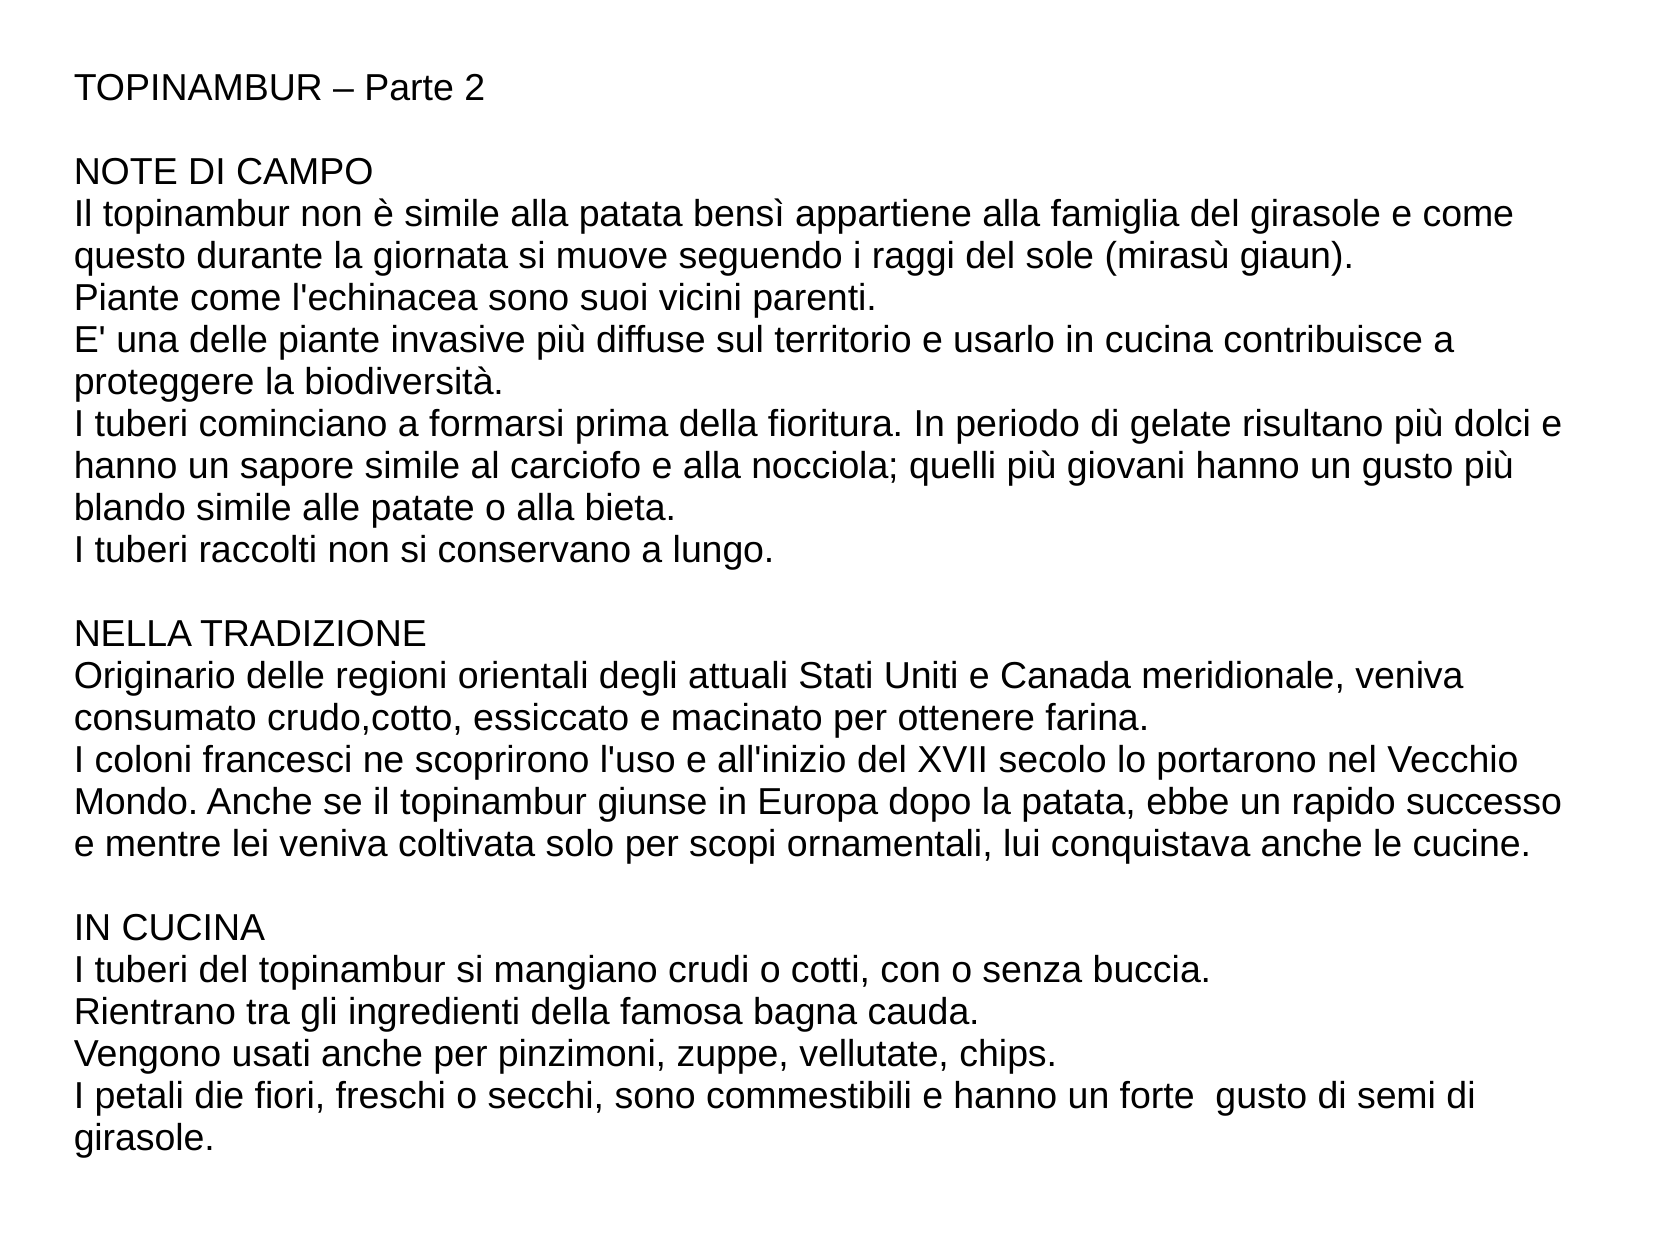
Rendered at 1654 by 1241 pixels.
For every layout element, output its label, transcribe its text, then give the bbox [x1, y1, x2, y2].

text_box TOPINAMBUR – Parte 2 NOTE DI CAMPO Il topinambur non è simile alla patata bensì appartiene alla famiglia del girasole e come questo durante la giornata si muove seguendo i raggi del sole (mirasù giaun). Piante come l'echinacea sono suoi vicini parenti. E' una delle piante invasive più diffuse sul territorio e usarlo in cucina contribuisce a proteggere la biodiversità. I tuberi cominciano a formarsi prima della fioritura. In periodo di gelate risultano più dolci e hanno un sapore simile al carciofo e alla nocciola; quelli più giovani hanno un gusto più blando simile alle patate o alla bieta. I tuberi raccolti non si conservano a lungo. NELLA TRADIZIONE Originario delle regioni orientali degli attuali Stati Uniti e Canada meridionale, veniva consumato crudo,cotto, essiccato e macinato per ottenere farina. I coloni francesci ne scoprirono l'uso e all'inizio del XVII secolo lo portarono nel Vecchio Mondo. Anche se il topinambur giunse in Europa dopo la patata, ebbe un rapido successo e mentre lei veniva coltivata solo per scopi ornamentali, lui conquistava anche le cucine. IN CUCINA I tuberi del topinambur si mangiano crudi o cotti, con o senza buccia. Rientrano tra gli ingredienti della famosa bagna cauda. Vengono usati anche per pinzimoni, zuppe, vellutate, chips. I petali die fiori, freschi o secchi, sono commestibili e hanno un forte gusto di semi di girasole. [59, 59, 1595, 1241]
